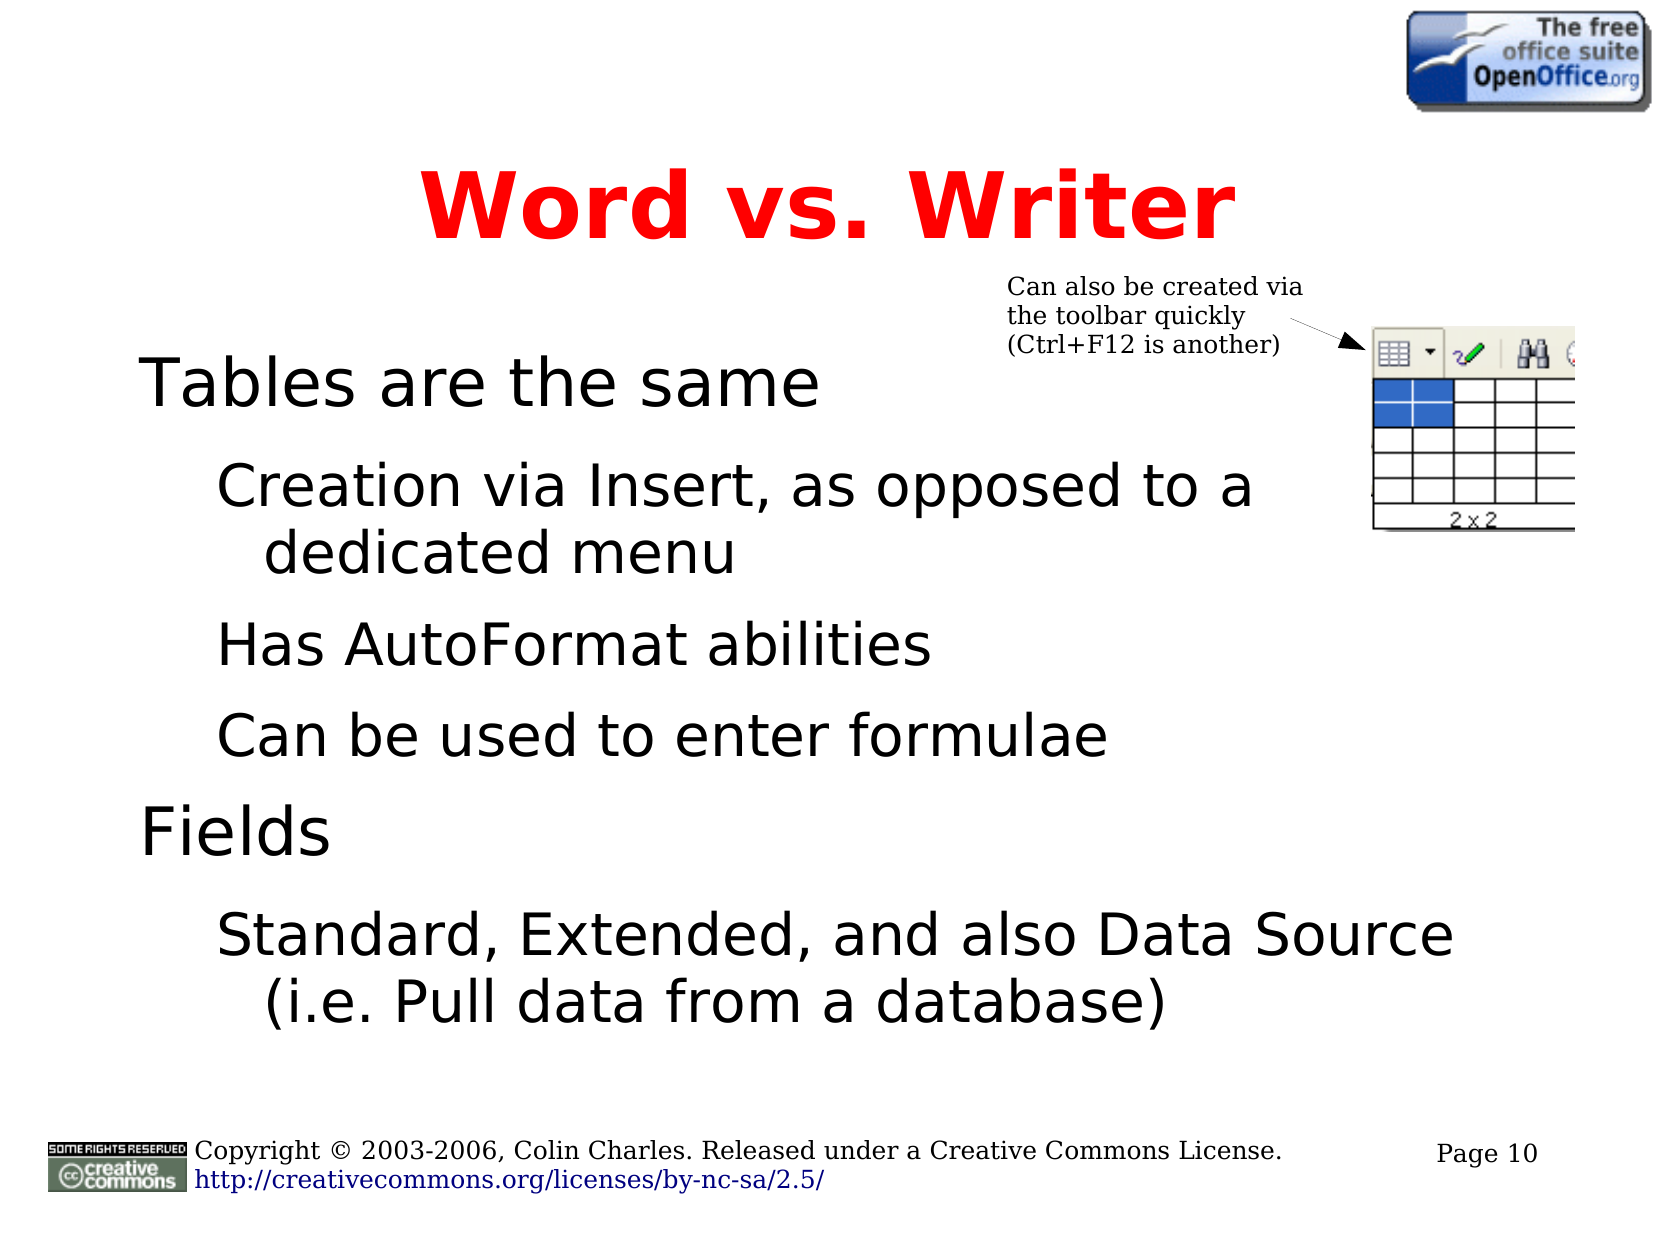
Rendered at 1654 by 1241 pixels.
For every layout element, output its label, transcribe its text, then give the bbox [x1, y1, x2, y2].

title Word vs. Writer [121, 102, 1534, 311]
picture [1403, 0, 1654, 125]
text_box Can also be created via the toolbar quickly (Ctrl+F12 is another) [1006, 272, 1326, 360]
picture [48, 1142, 187, 1192]
list Tables are the same Creation via Insert, as opposed to a dedicated menu Has AutoFormat abilities Can be used to enter formulae Fields Standard, Extended, and also Data Source (i.e. Pull data from a database) [121, 344, 1534, 1127]
picture [1371, 326, 1575, 533]
